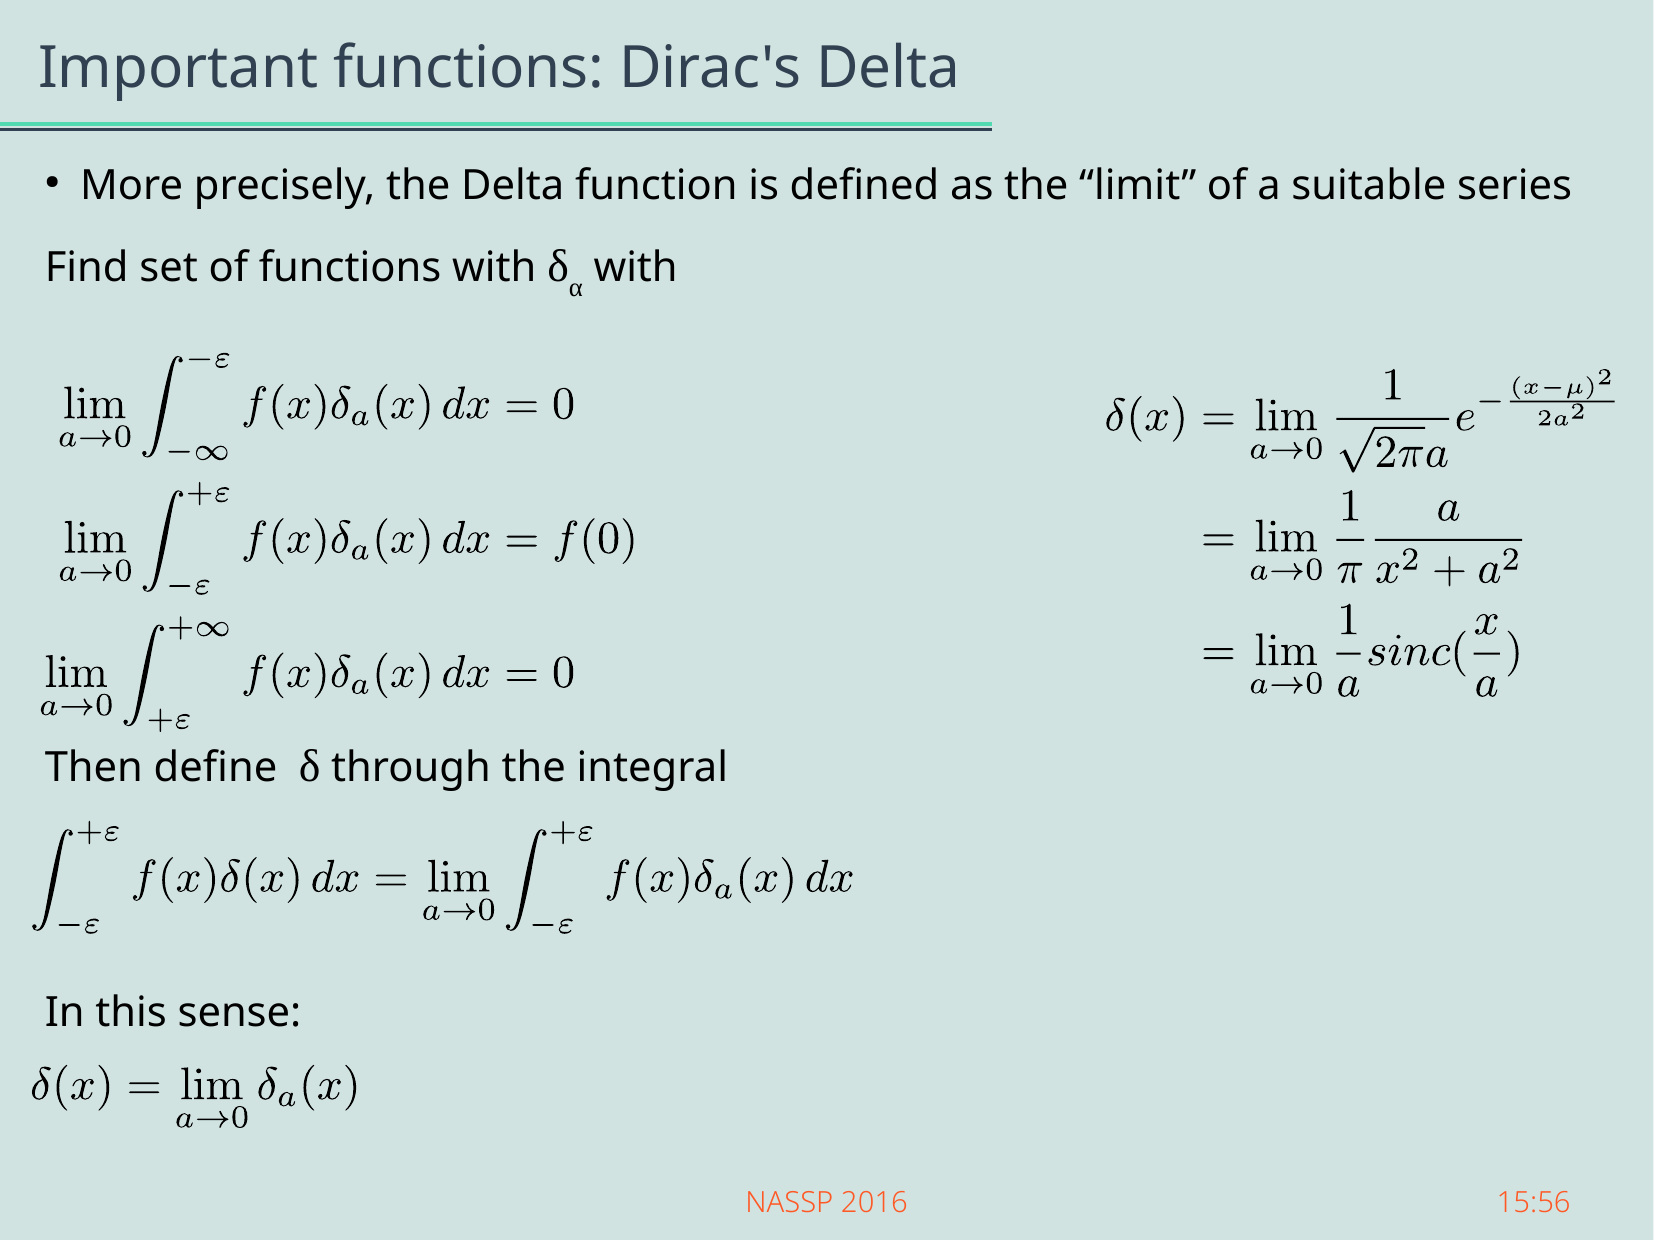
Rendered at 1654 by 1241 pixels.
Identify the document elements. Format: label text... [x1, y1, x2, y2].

text_box [30, 1064, 361, 1128]
text_box Important functions: Dirac's Delta [23, 17, 1347, 103]
text_box [29, 820, 855, 937]
text_box [1104, 368, 1615, 697]
text_box More precisely, the Delta function is defined as the “limit” of a suitable series Find set of functions with δα with Then define δ through the integral In this sense: [30, 147, 1637, 1170]
text_box [38, 347, 638, 733]
